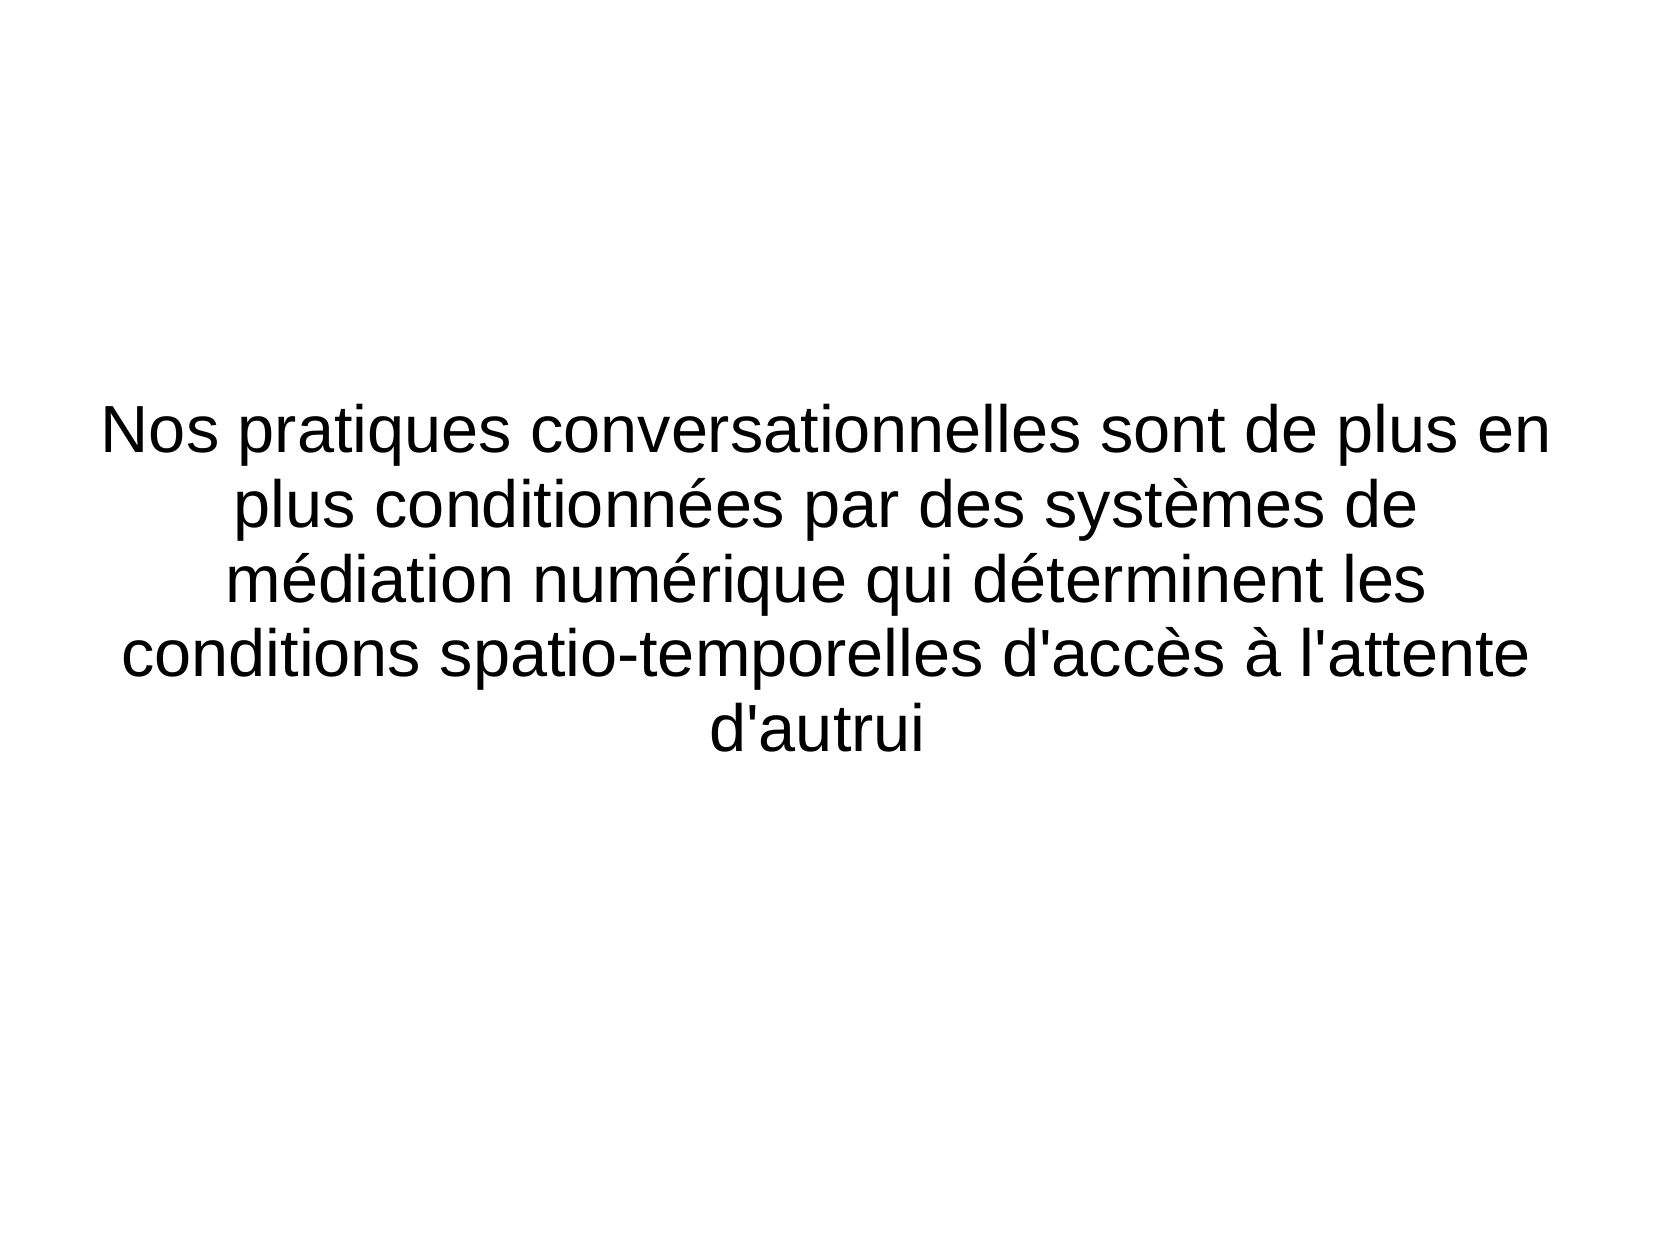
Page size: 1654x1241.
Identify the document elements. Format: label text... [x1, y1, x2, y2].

subtitle Nos pratiques conversationnelles sont de plus en plus conditionnées par des systèmes de médiation numérique qui déterminent les conditions spatio-temporelles d'accès à l'attente d'autrui [82, 49, 1571, 1109]
